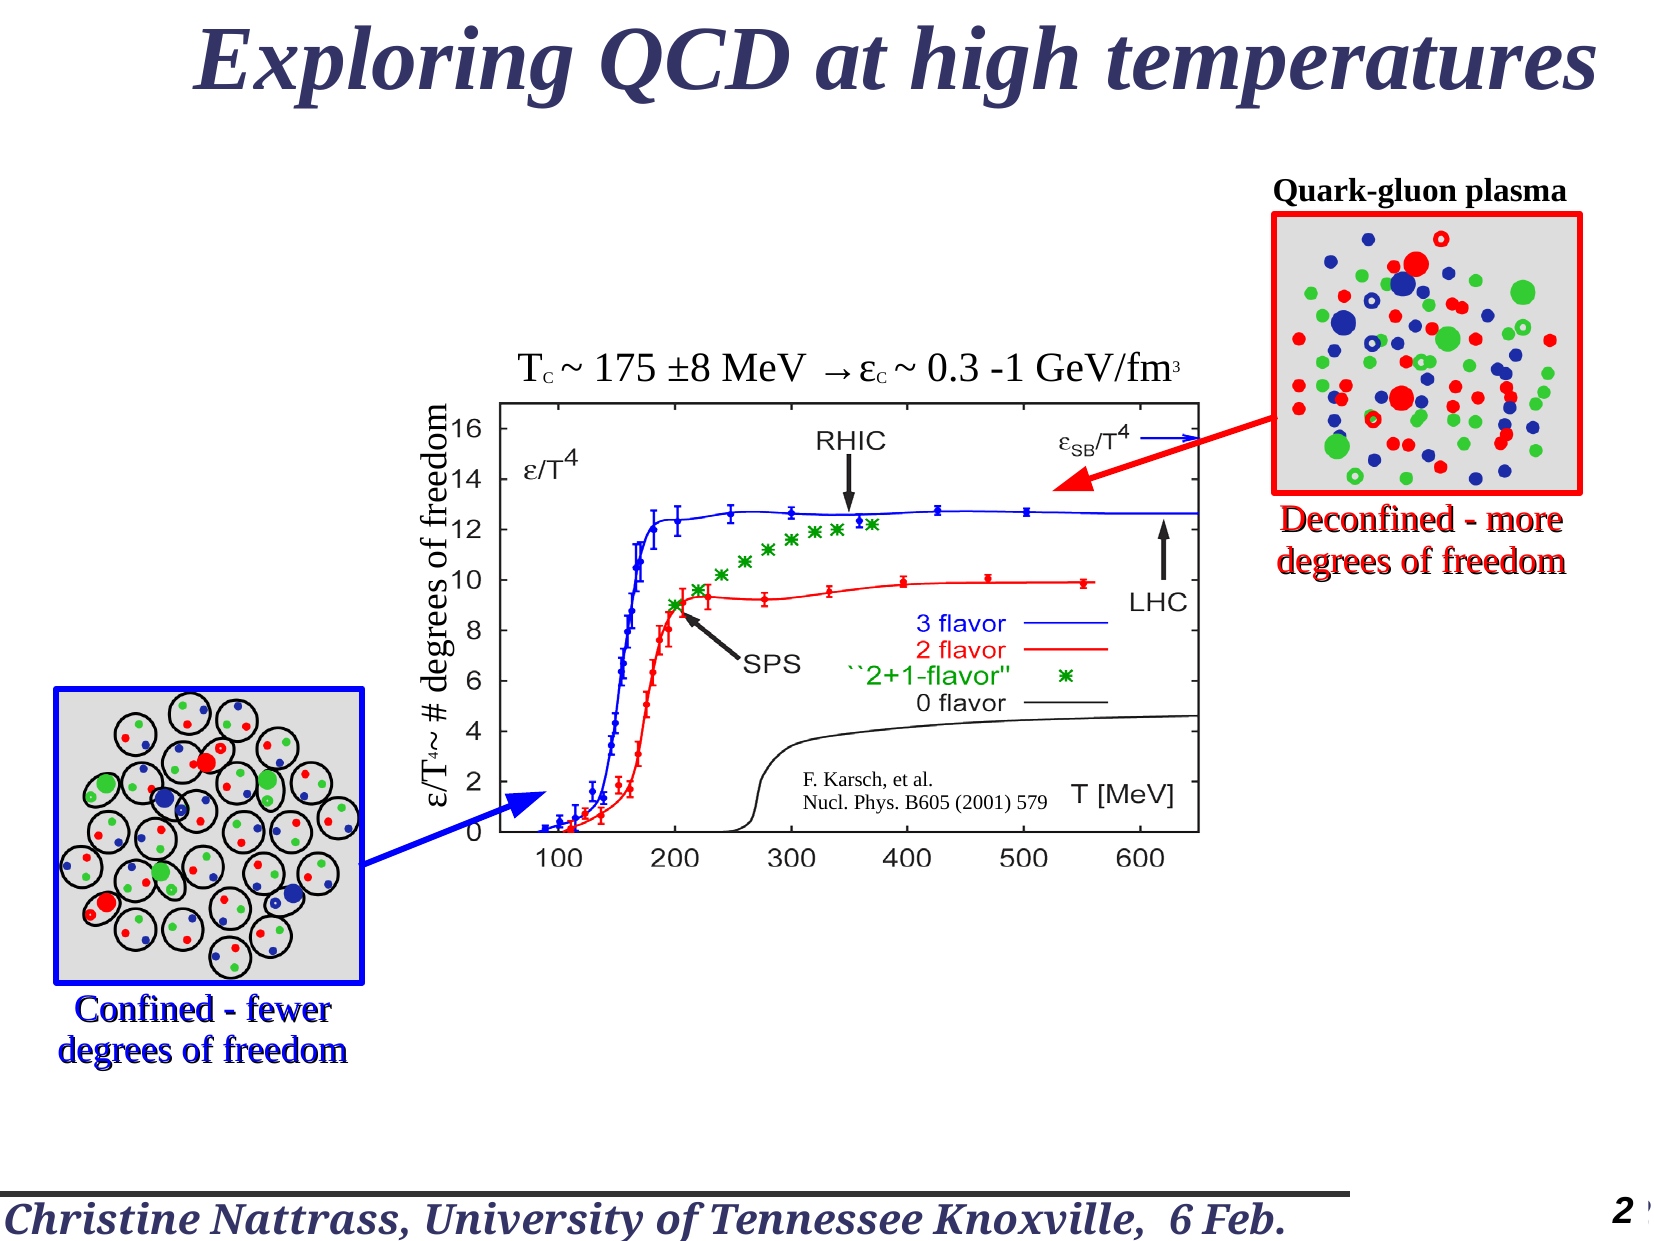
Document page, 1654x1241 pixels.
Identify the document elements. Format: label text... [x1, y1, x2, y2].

title Exploring QCD at high temperatures [153, 7, 1642, 110]
picture [59, 691, 360, 979]
text_box F. Karsch, et al. Nucl. Phys. B605 (2001) 579 [788, 760, 1235, 845]
text_box Deconfined - more degrees of freedom [1233, 490, 1609, 588]
text_box Confined - fewer degrees of freedom [33, 979, 372, 1078]
text_box ε/T4~ # degrees of freedom [405, 374, 464, 824]
text_box 2 [1573, 1181, 1649, 1239]
text_box TC ~ 175 ±8 MeV →εC ~ 0.3 -1 GeV/fm3 [502, 336, 1236, 405]
picture [1277, 216, 1578, 490]
picture [452, 402, 1203, 867]
text_box Quark-gluon plasma [1257, 163, 1596, 216]
